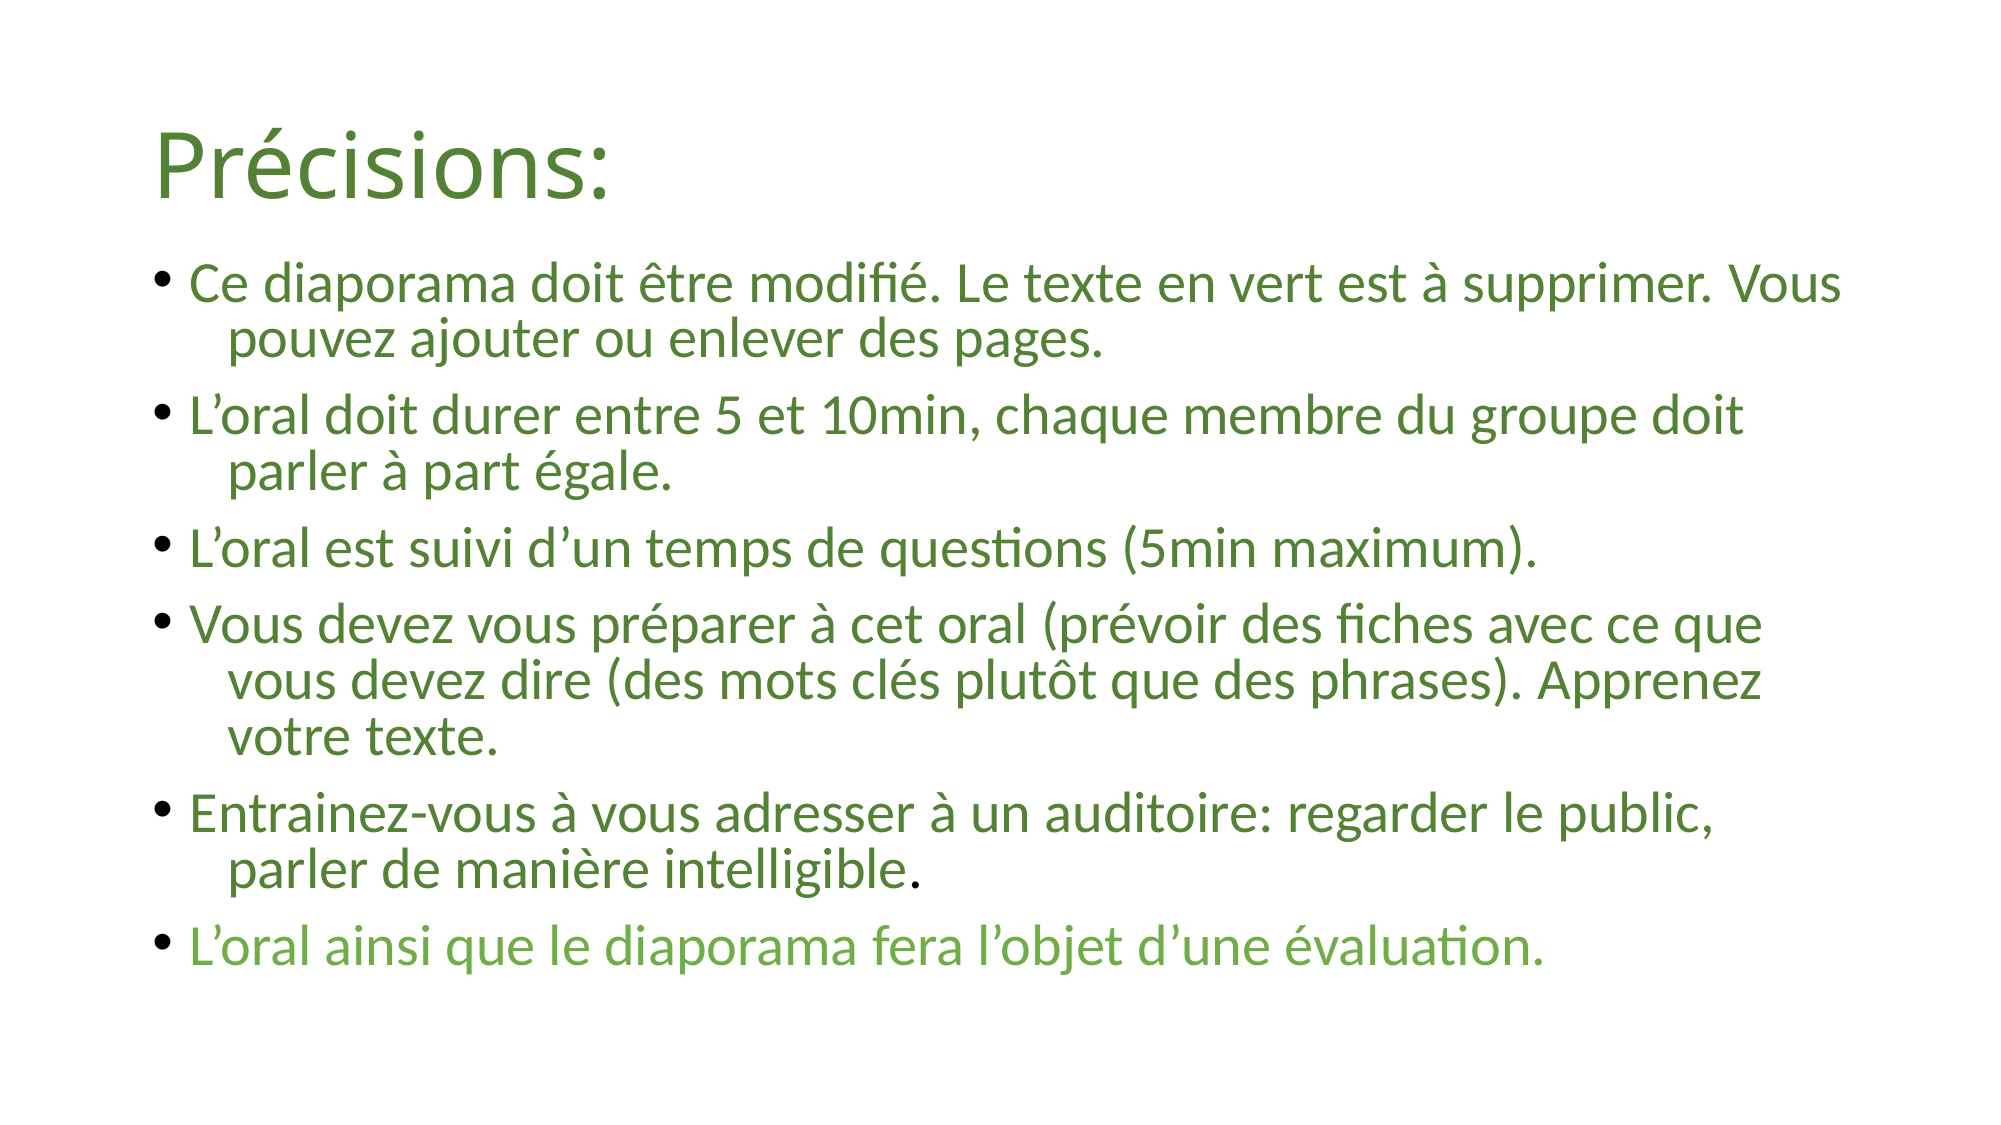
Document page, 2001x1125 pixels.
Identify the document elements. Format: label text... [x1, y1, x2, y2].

title Précisions: [137, 59, 1863, 249]
list Ce diaporama doit être modifié. Le texte en vert est à supprimer. Vous pouvez ajouter ou enlever des pages. L’oral doit durer entre 5 et 10min, chaque membre du groupe doit parler à part égale. L’oral est suivi d’un temps de questions (5min maximum). Vous devez vous préparer à cet oral (prévoir des fiches avec ce que vous devez dire (des mots clés plutôt que des phrases). Apprenez votre texte. Entrainez-vous à vous adresser à un auditoire: regarder le public, parler de manière intelligible. L’oral ainsi que le diaporama fera l’objet d’une évaluation. [137, 249, 1863, 1014]
